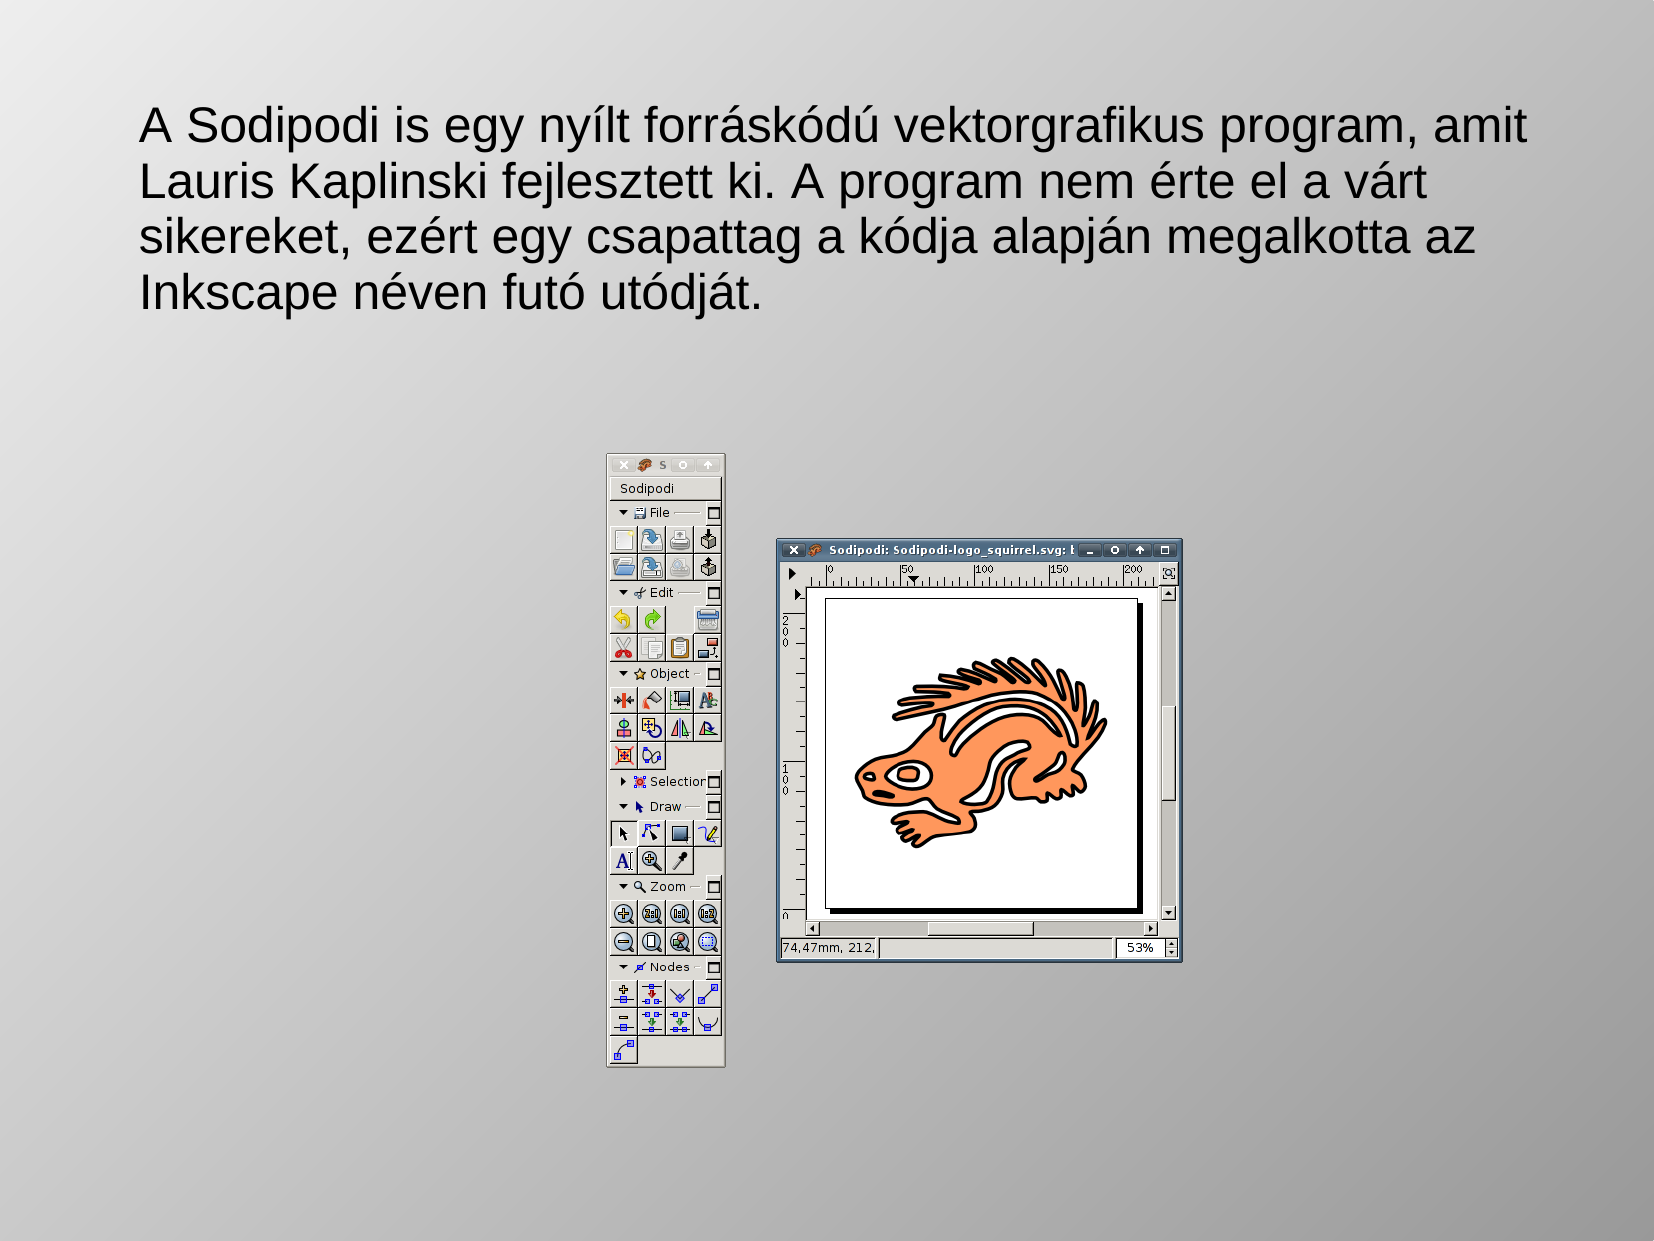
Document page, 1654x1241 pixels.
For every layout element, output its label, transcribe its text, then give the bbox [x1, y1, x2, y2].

list A Sodipodi is egy nyílt forráskódú vektorgrafikus program, amit Lauris Kaplinski fejlesztett ki. A program nem érte el a várt sikereket, ezért egy csapattag a kódja alapján megalkotta az Inkscape néven futó utódját. [82, 94, 1571, 1109]
picture [590, 436, 1205, 1099]
